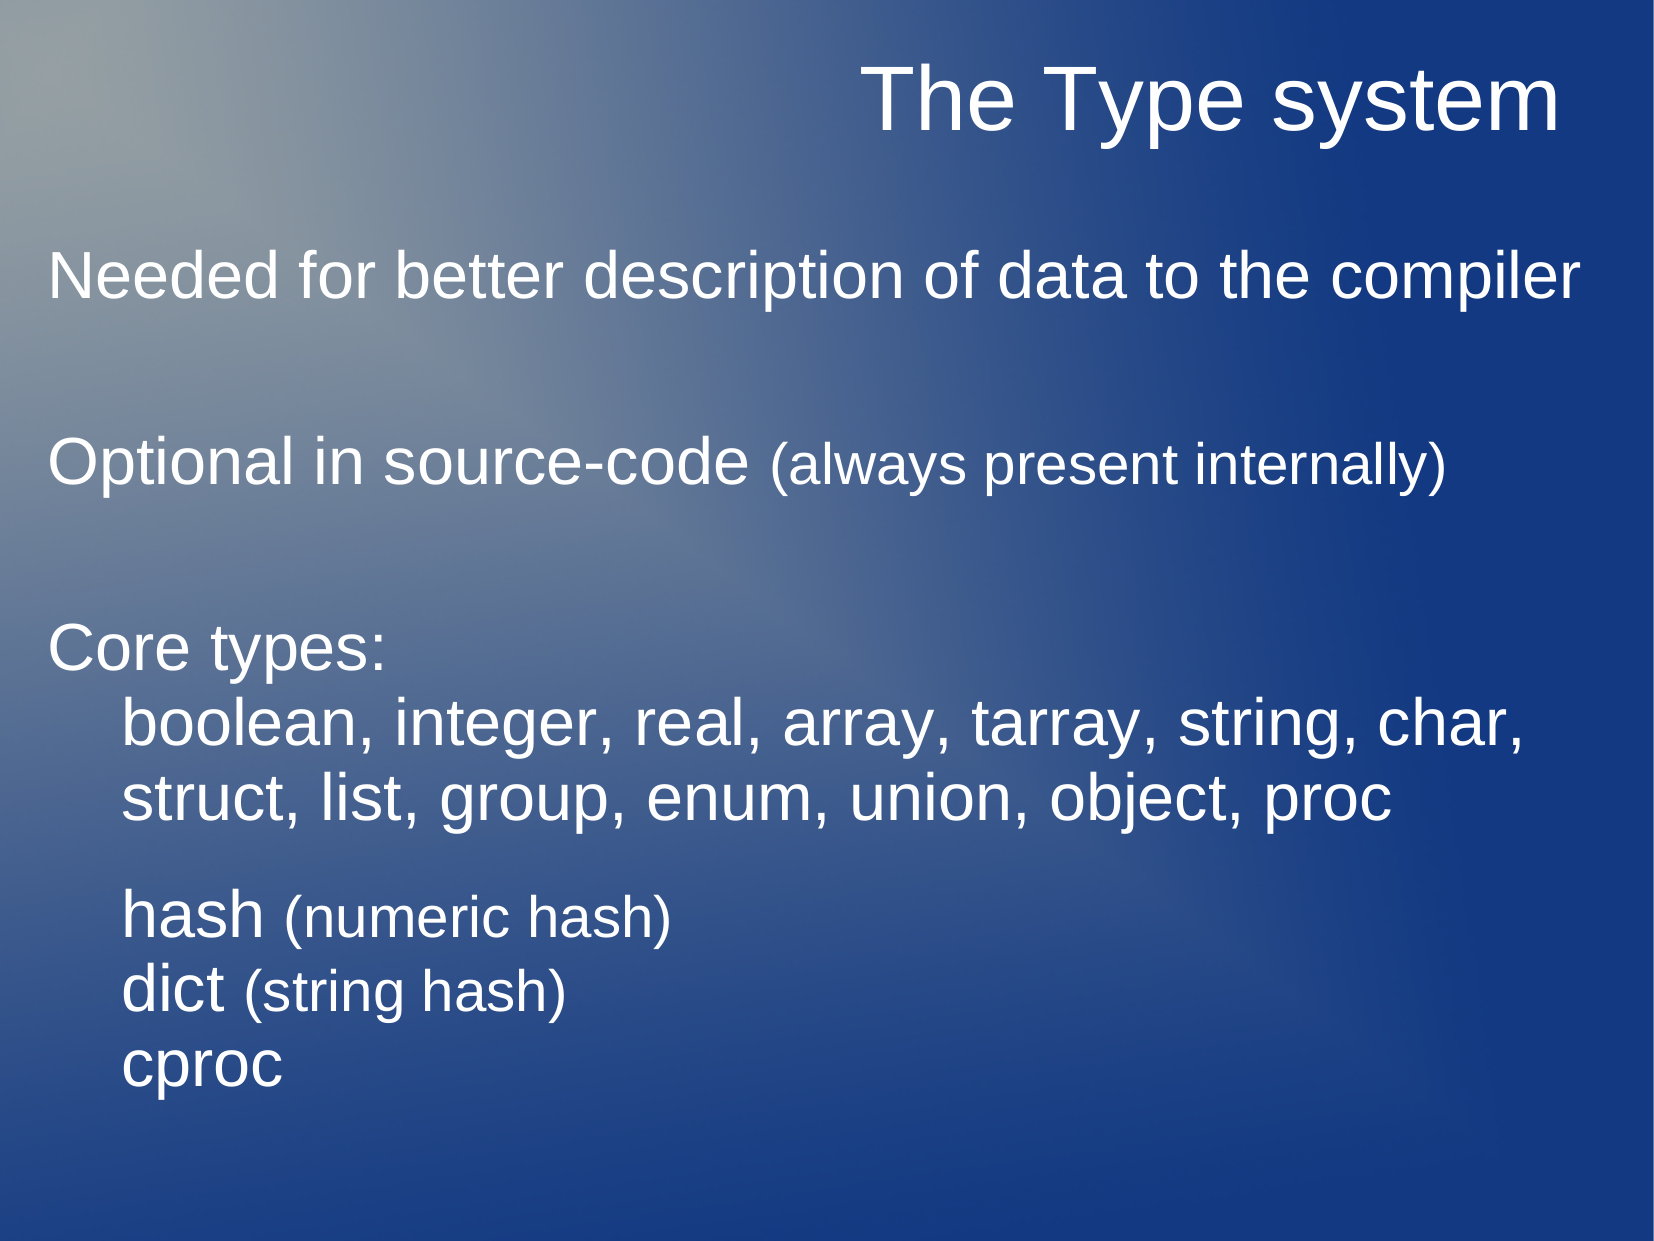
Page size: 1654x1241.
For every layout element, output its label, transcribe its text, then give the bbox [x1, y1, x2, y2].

title The Type system [75, 47, 1564, 151]
picture [0, 0, 1654, 1241]
subtitle Needed for better description of data to the compiler Optional in source-code (always present internally) Core types: boolean, integer, real, array, tarray, string, char, struct, list, group, enum, union, object, proc hash (numeric hash) dict (string hash) cproc [47, 237, 1607, 1157]
